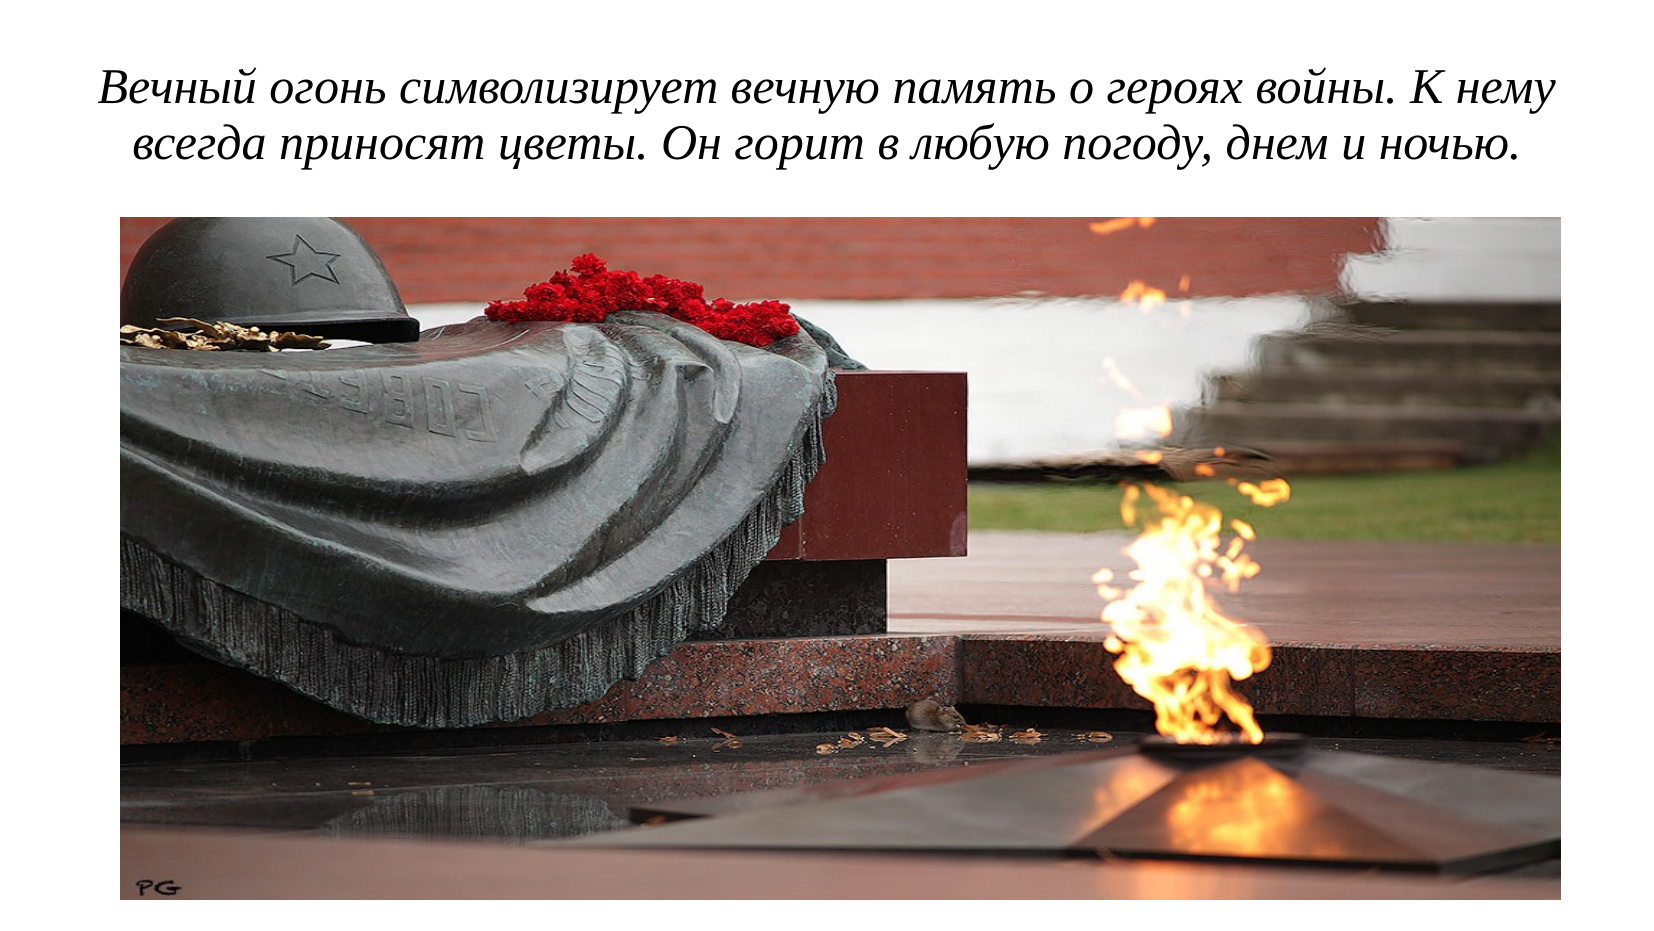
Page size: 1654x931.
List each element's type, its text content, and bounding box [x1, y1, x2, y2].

picture [120, 217, 1561, 901]
title Вечный огонь символизирует вечную память о героях войны. К нему всегда приносят цветы. Он горит в любую погоду, днем и ночью. [82, 37, 1571, 193]
